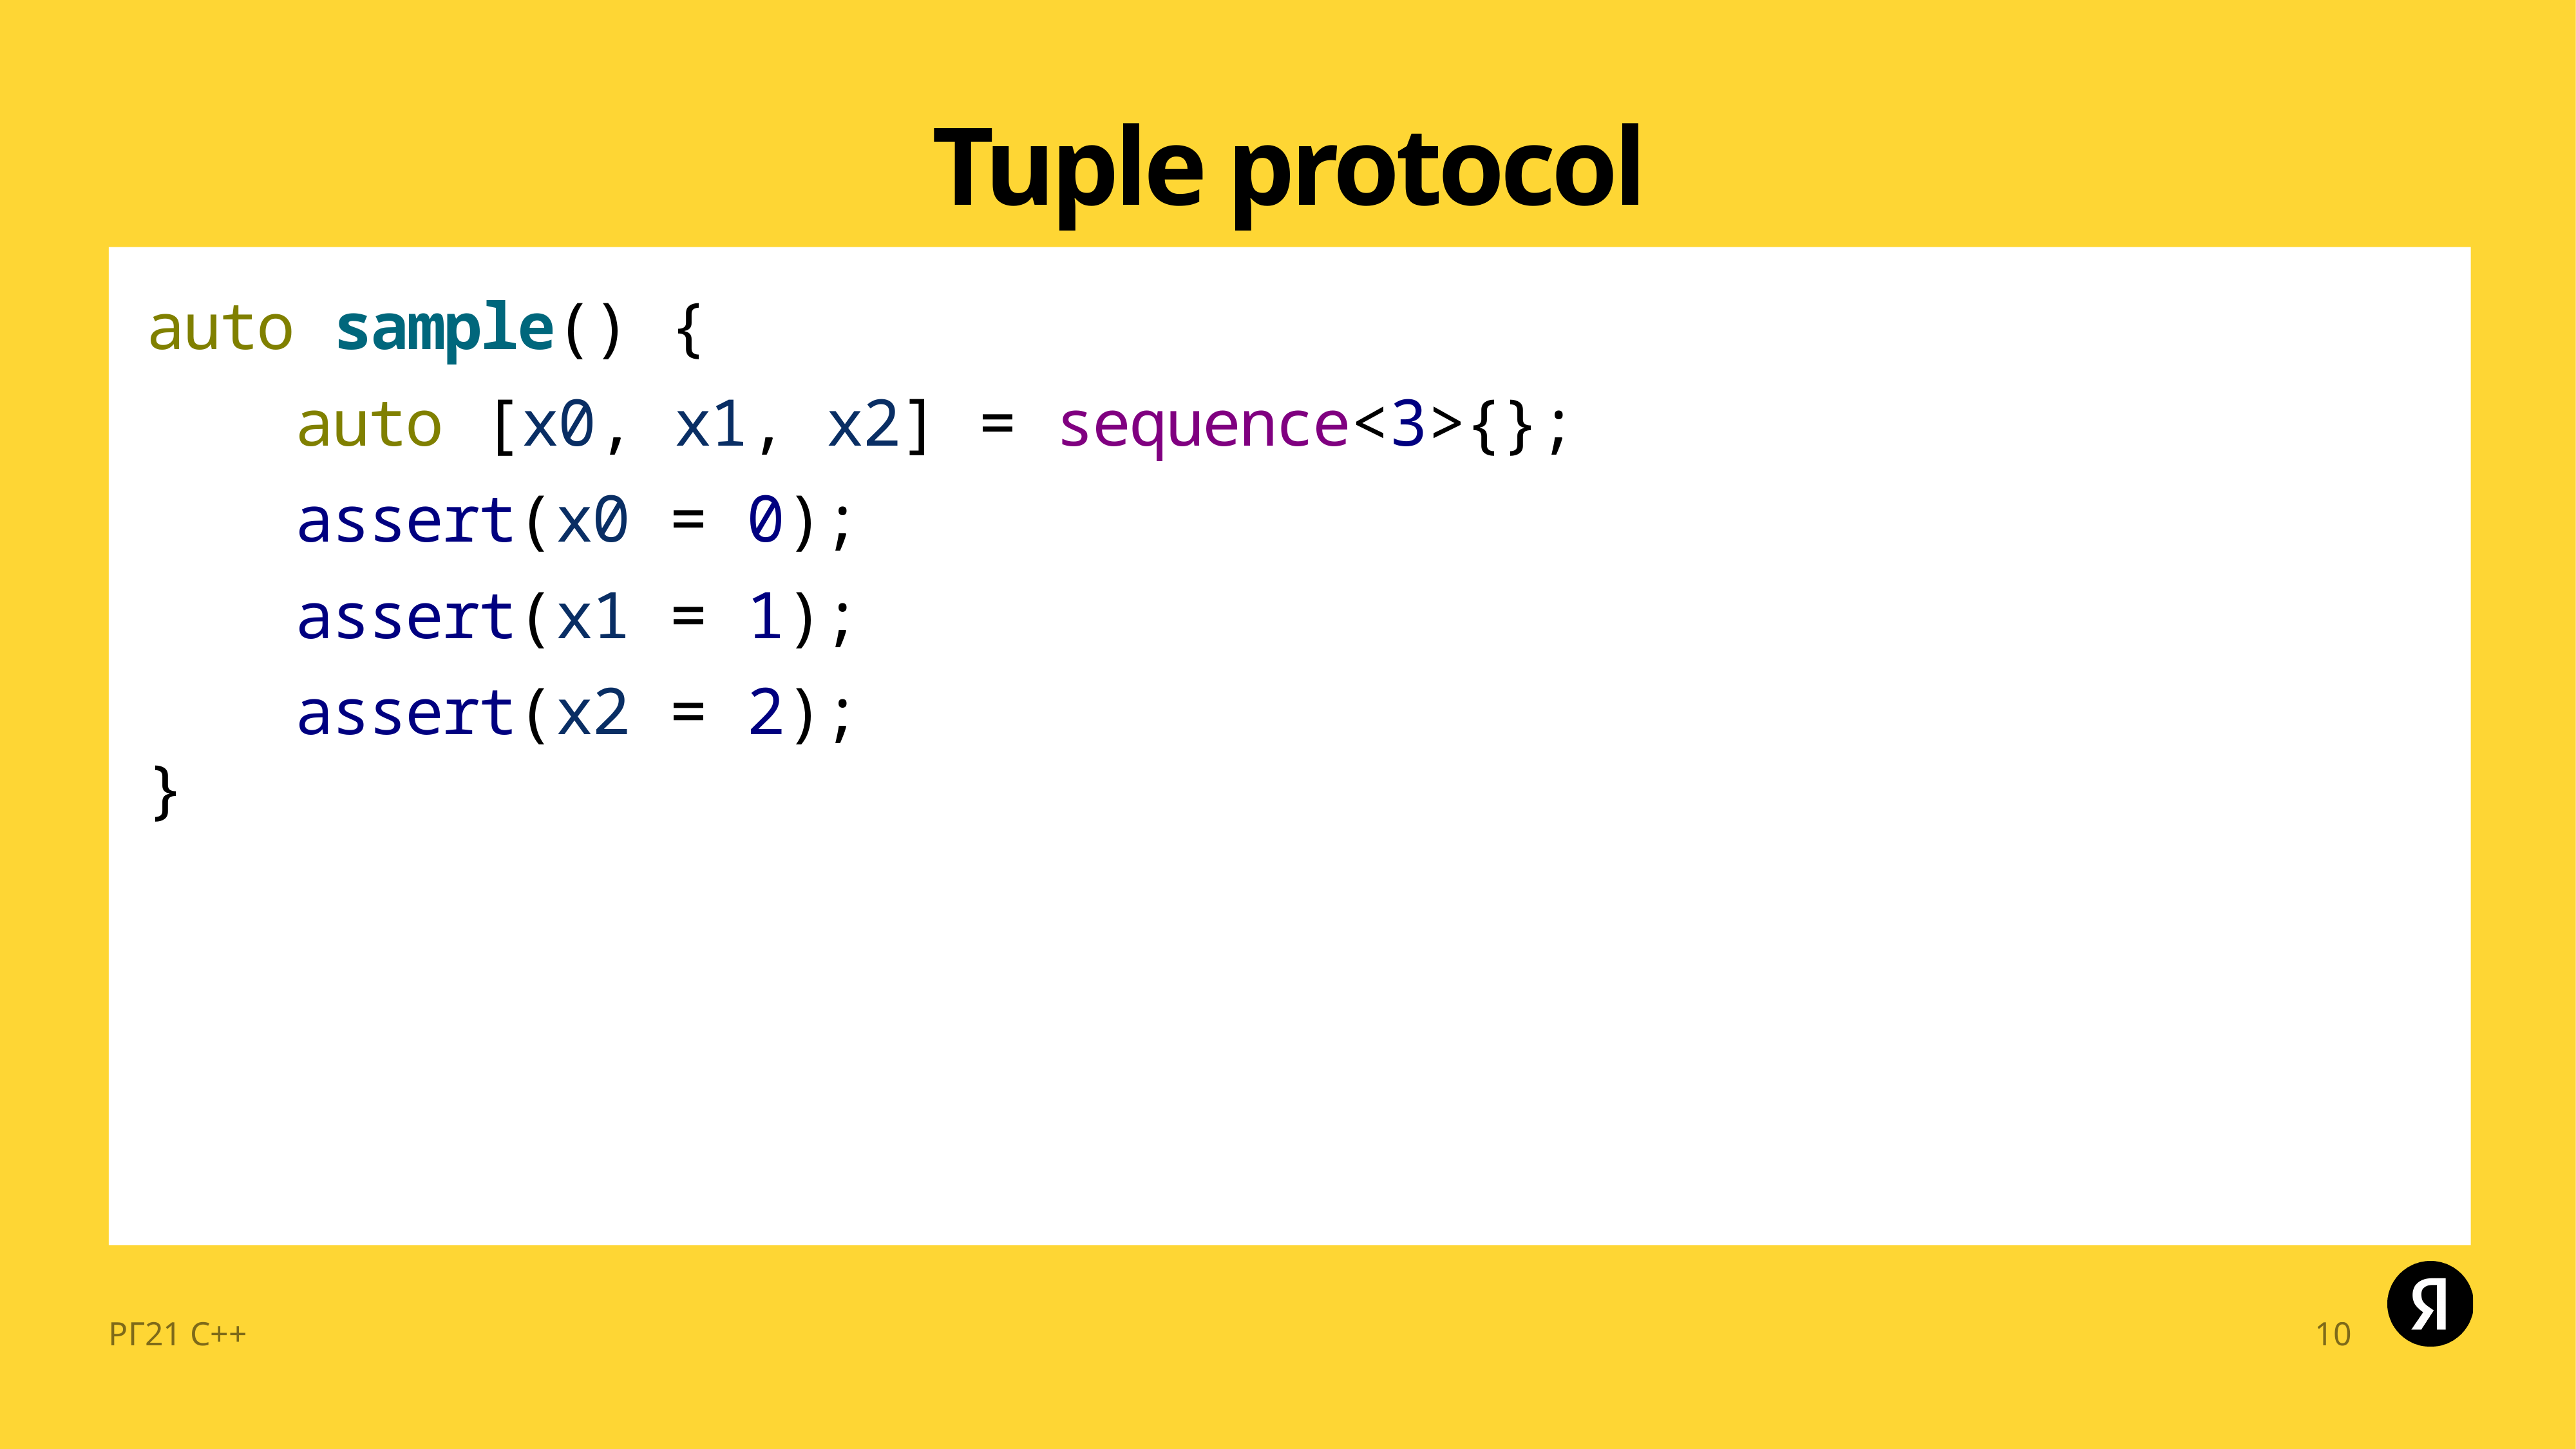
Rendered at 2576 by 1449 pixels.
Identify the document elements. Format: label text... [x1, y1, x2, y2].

list auto sample() { auto [x0, x1, x2] = sequence<3>{}; assert(x0 = 0); assert(x1 = 1); assert(x2 = 2); } [108, 247, 2471, 1245]
title Tuple protocol [106, 101, 2473, 228]
picture [2387, 1261, 2474, 1347]
